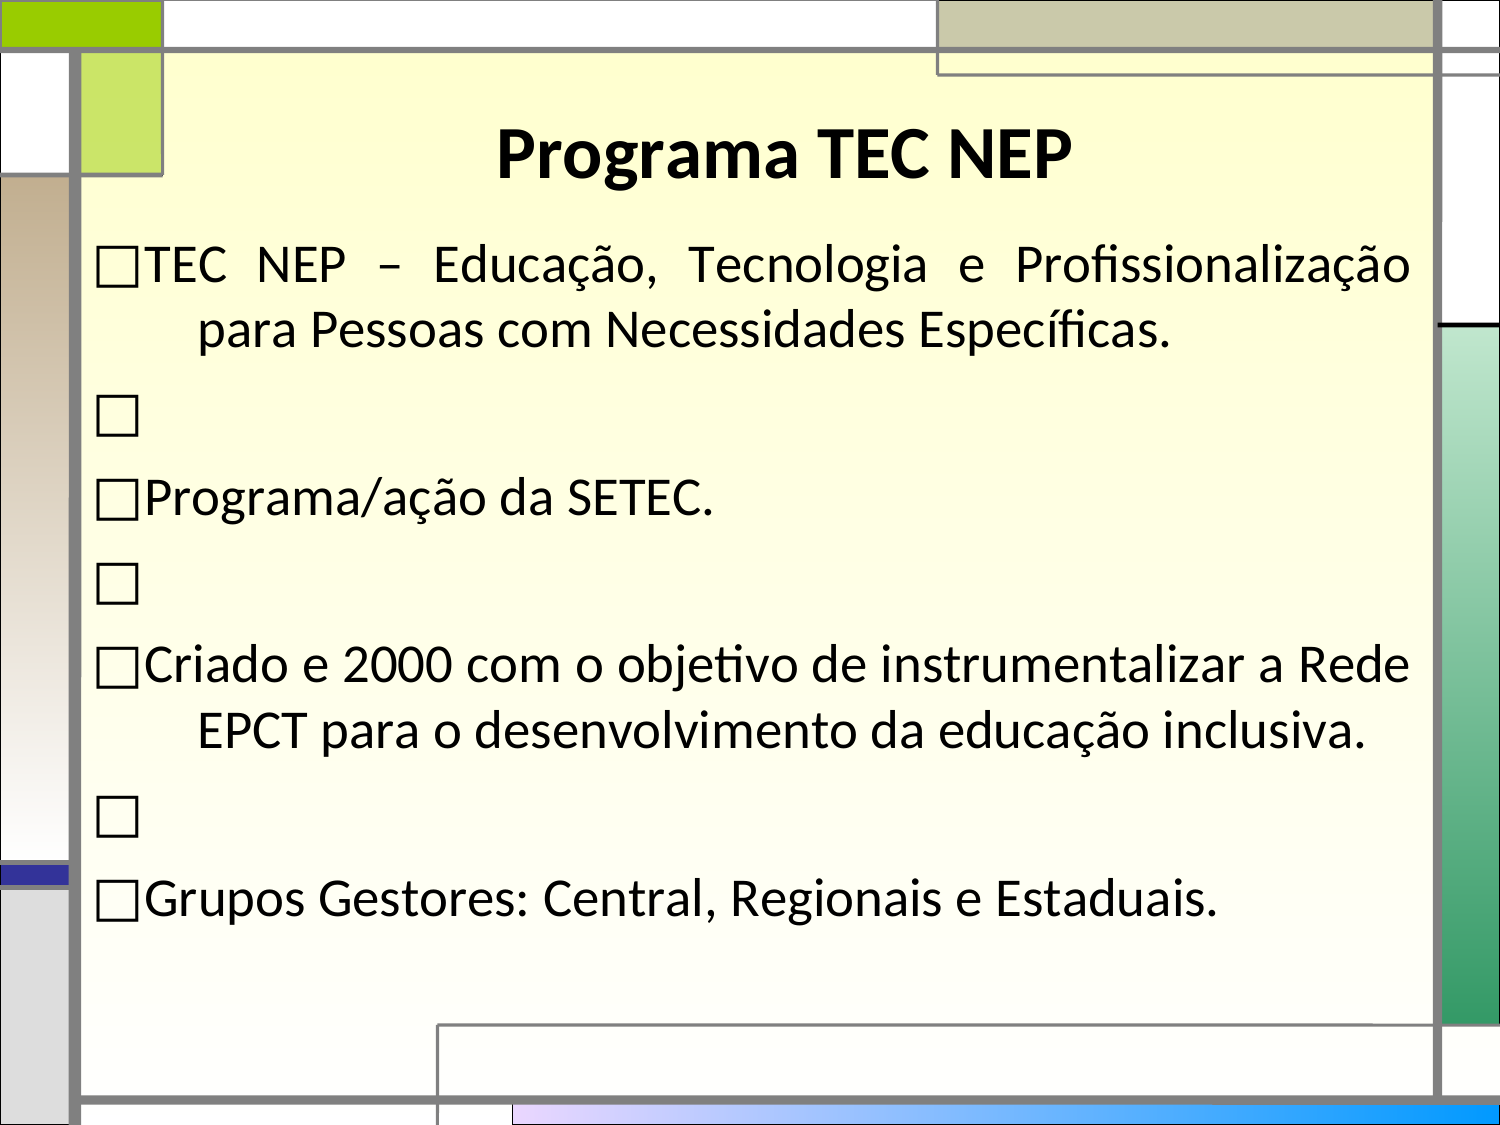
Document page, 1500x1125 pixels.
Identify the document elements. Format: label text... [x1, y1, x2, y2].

title Programa TEC NEP [147, 54, 1423, 219]
list TEC NEP – Educação, Tecnologia e Profissionalização para Pessoas com Necessidades Específicas. Programa/ação da SETEC. Criado e 2000 com o objetivo de instrumentalizar a Rede EPCT para o desenvolvimento da educação inclusiva. Grupos Gestores: Central, Regionais e Estaduais. [76, 219, 1427, 963]
